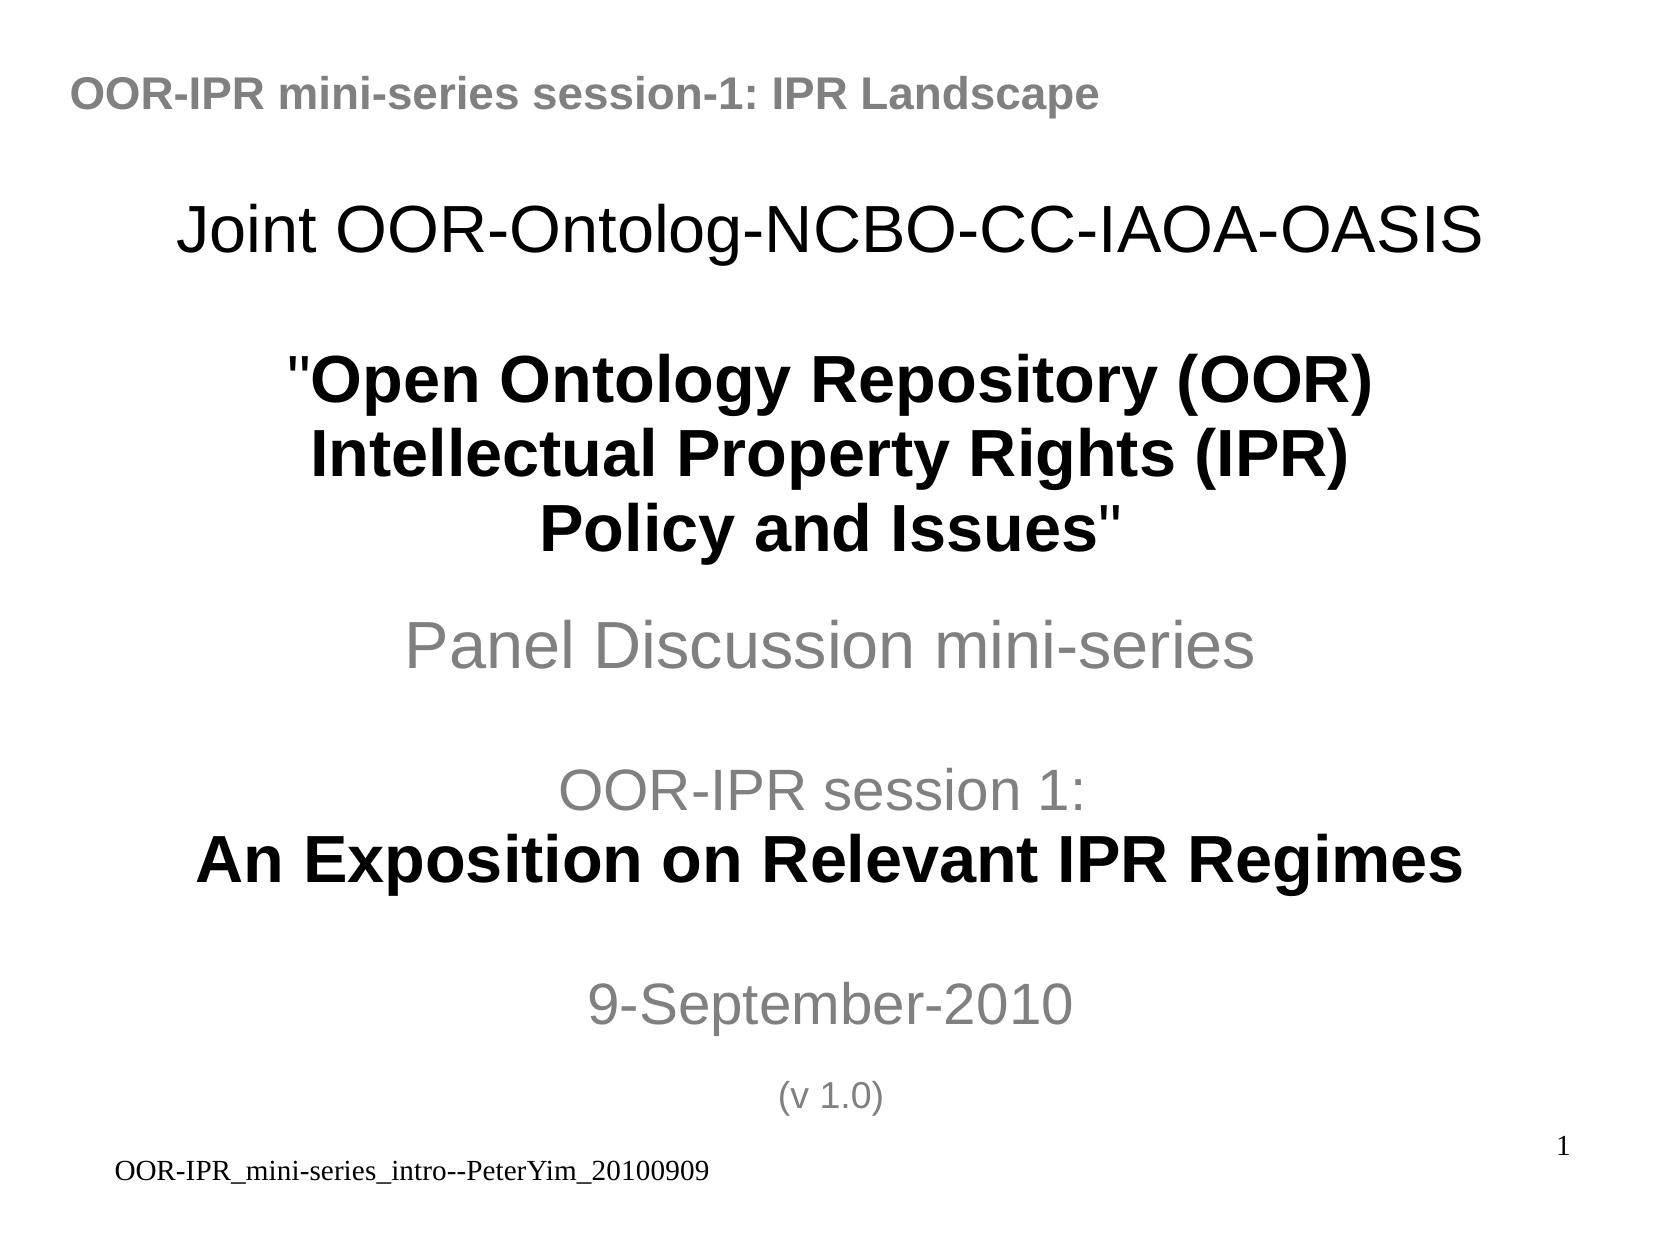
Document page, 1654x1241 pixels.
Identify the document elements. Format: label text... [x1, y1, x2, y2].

title OOR-IPR mini-series session-1: IPR Landscape [7, 37, 1163, 151]
subtitle Joint OOR-Ontolog-NCBO-CC-IAOA-OASIS "Open Ontology Repository (OOR) Intellectual Property Rights (IPR) Policy and Issues" Panel Discussion mini-series OOR-IPR session 1: An Exposition on Relevant IPR Regimes 9-September-2010 (v 1.0) [86, 192, 1576, 1116]
